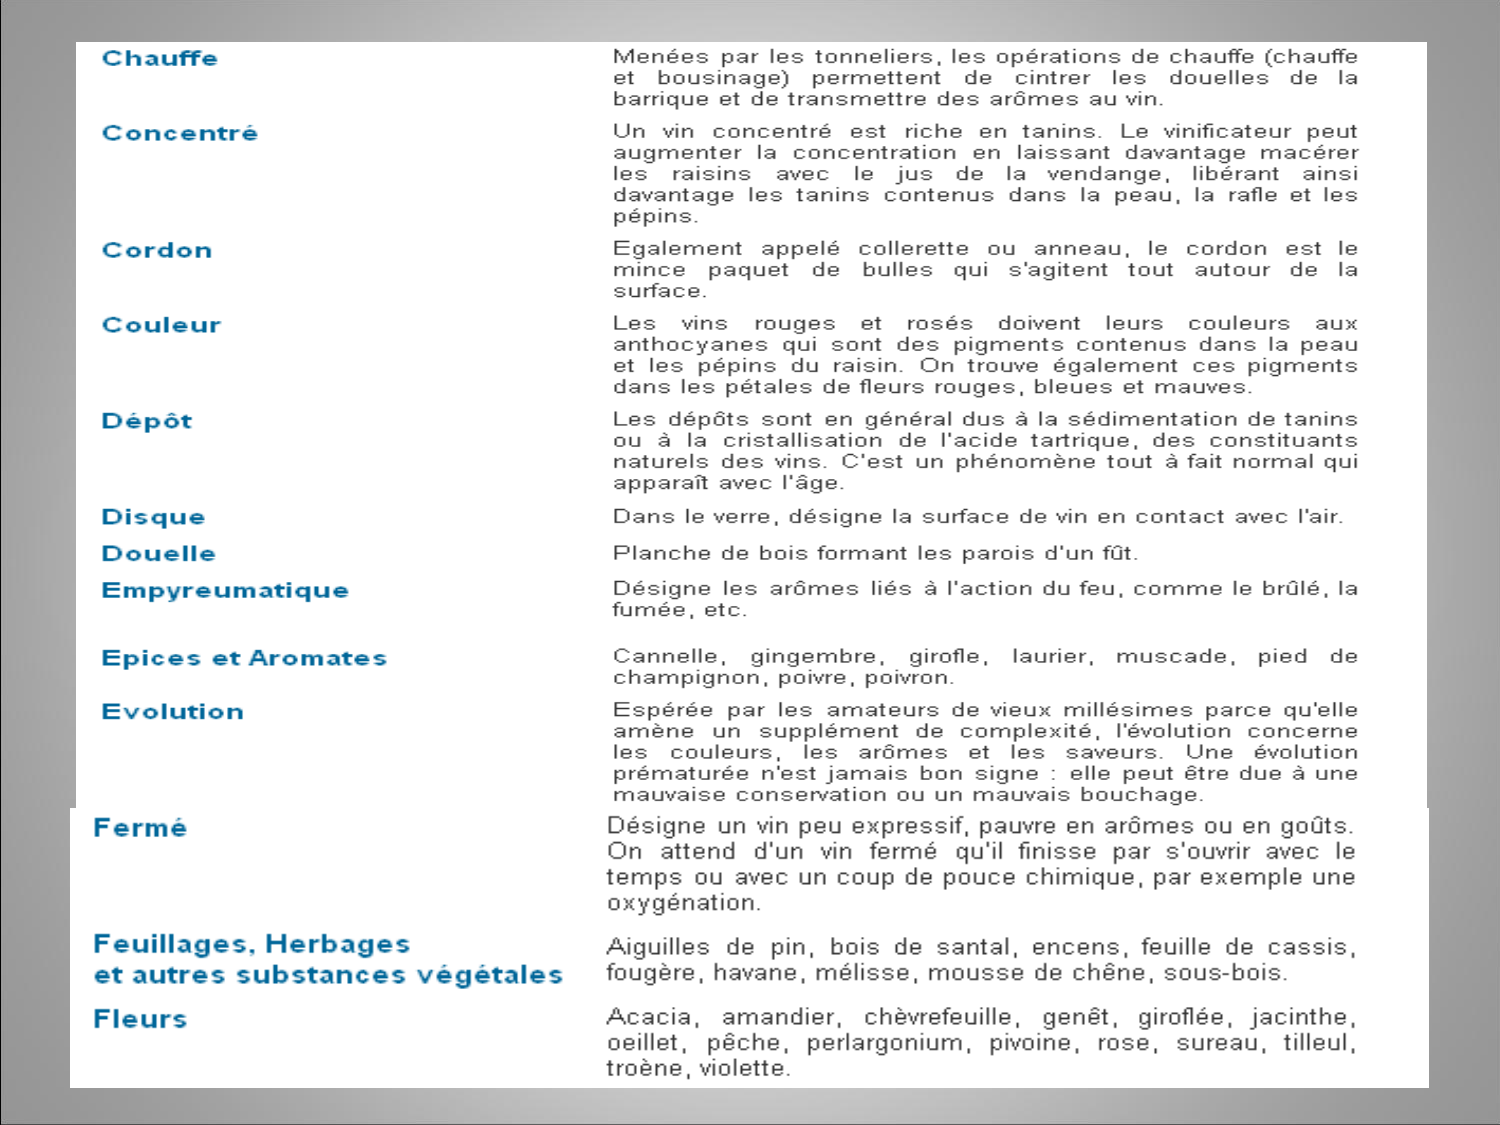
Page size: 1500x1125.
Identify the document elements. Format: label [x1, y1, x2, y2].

text_box [76, 42, 1427, 808]
picture [0, 0, 1500, 1125]
